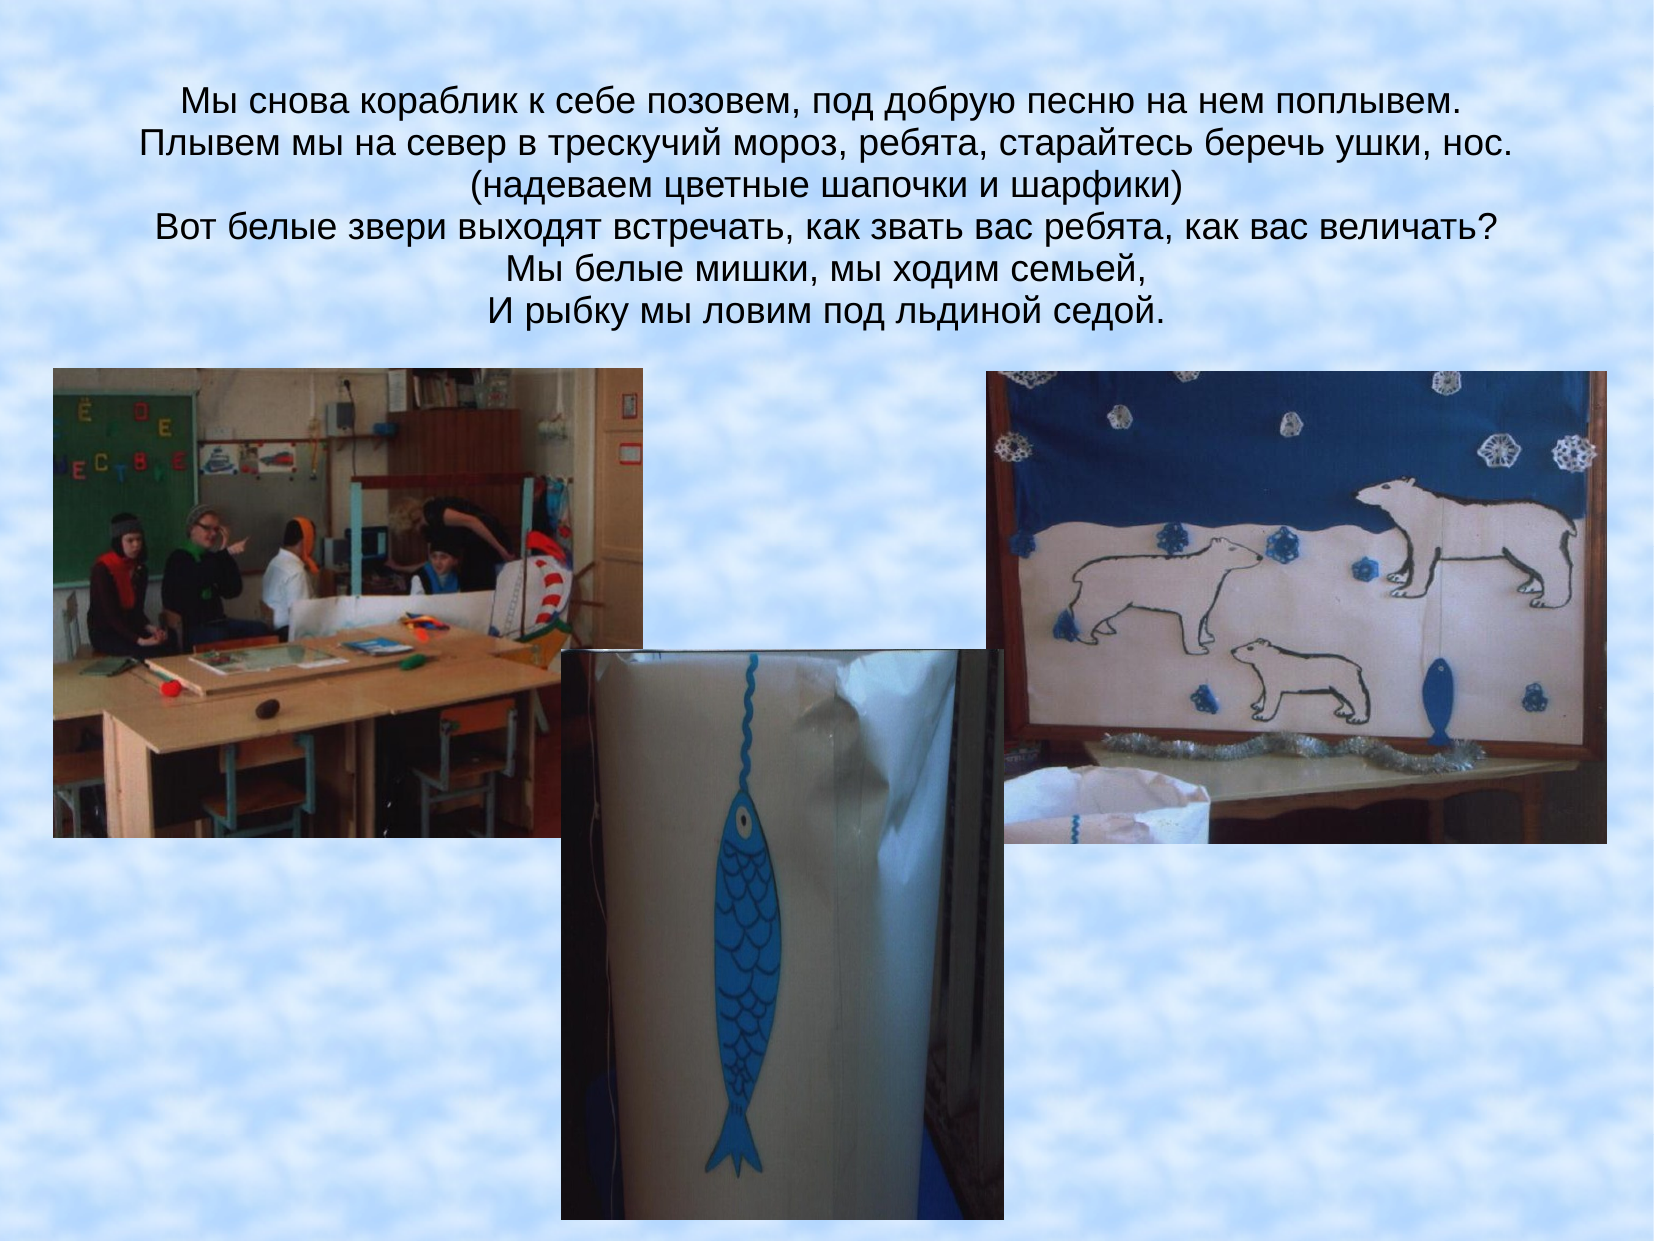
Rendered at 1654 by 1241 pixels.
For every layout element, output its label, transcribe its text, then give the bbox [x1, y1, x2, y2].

picture [0, 0, 1654, 1241]
subtitle Мы снова кораблик к себе позовем, под добрую песню на нем поплывем. Плывем мы на север в трескучий мороз, ребята, старайтесь беречь ушки, нос. (надеваем цветные шапочки и шарфики) Вот белые звери выходят встречать, как звать вас ребята, как вас величать? Мы белые мишки, мы ходим семьей, И рыбку мы ловим под льдиной седой. [82, 56, 1571, 355]
